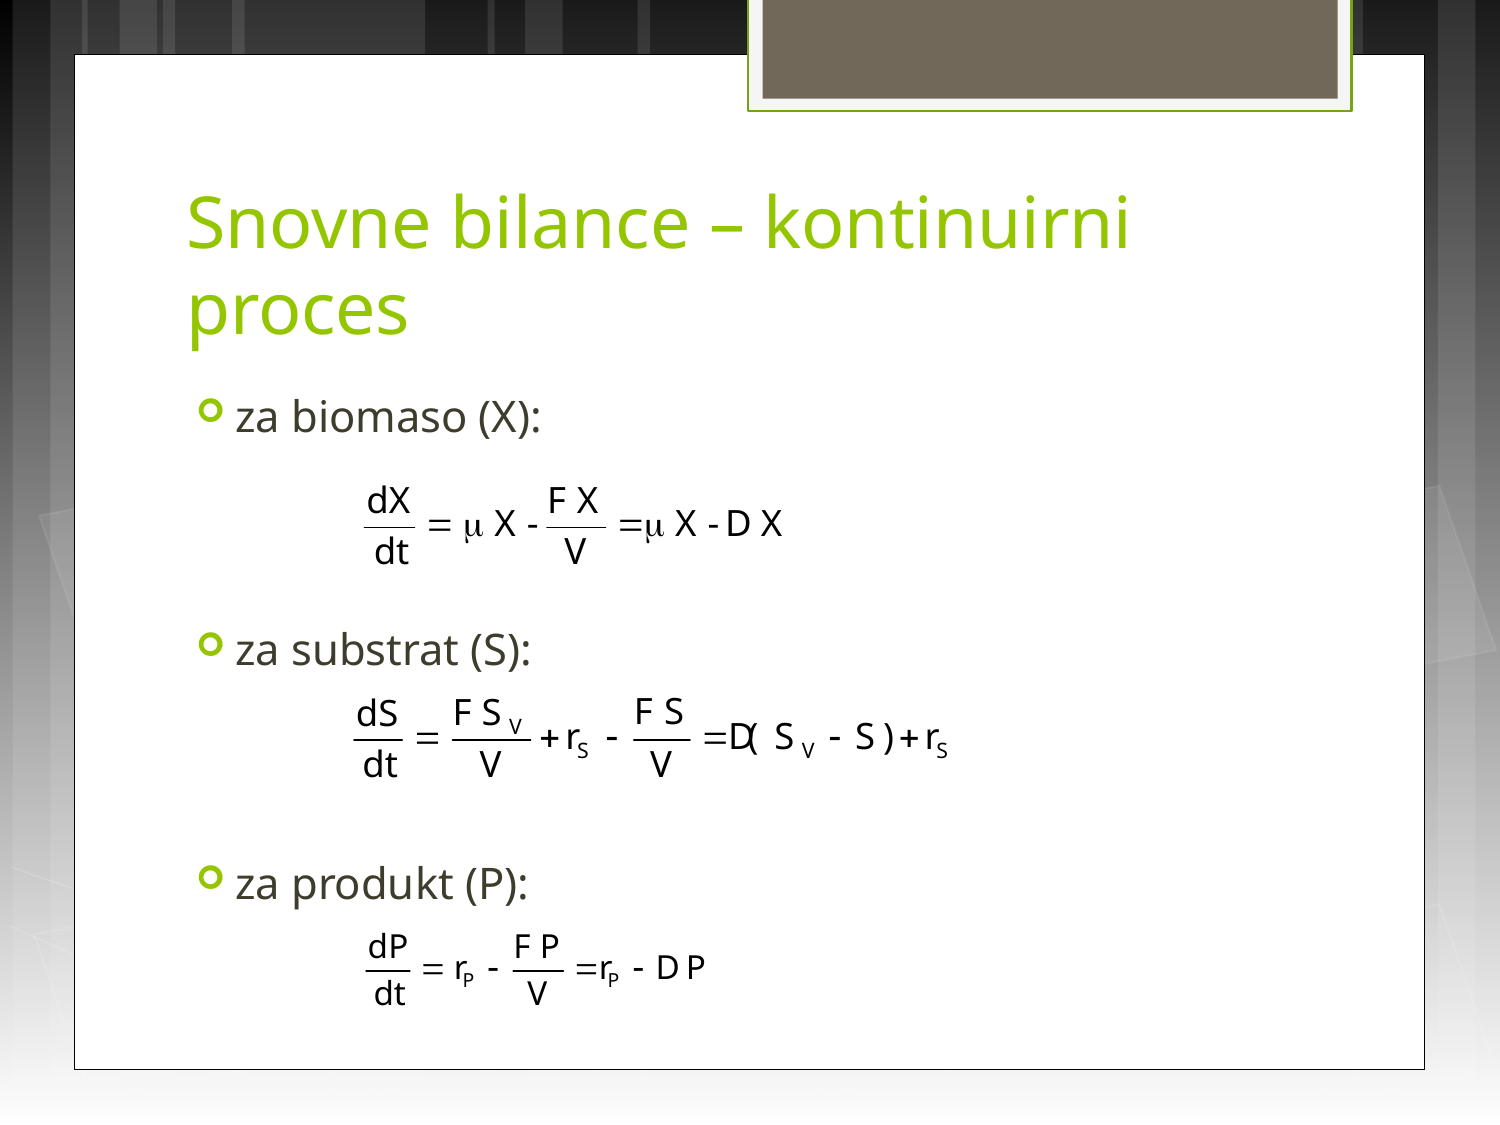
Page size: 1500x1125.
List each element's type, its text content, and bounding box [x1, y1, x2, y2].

title Snovne bilance – kontinuirni proces [171, 168, 1324, 357]
picture [358, 479, 794, 573]
picture [360, 927, 713, 1013]
chart [360, 479, 797, 575]
chart [348, 692, 958, 787]
chart [362, 928, 715, 1015]
list za biomaso (X): za substrat (S): za produkt (P): [171, 381, 1283, 1000]
picture [347, 691, 957, 786]
